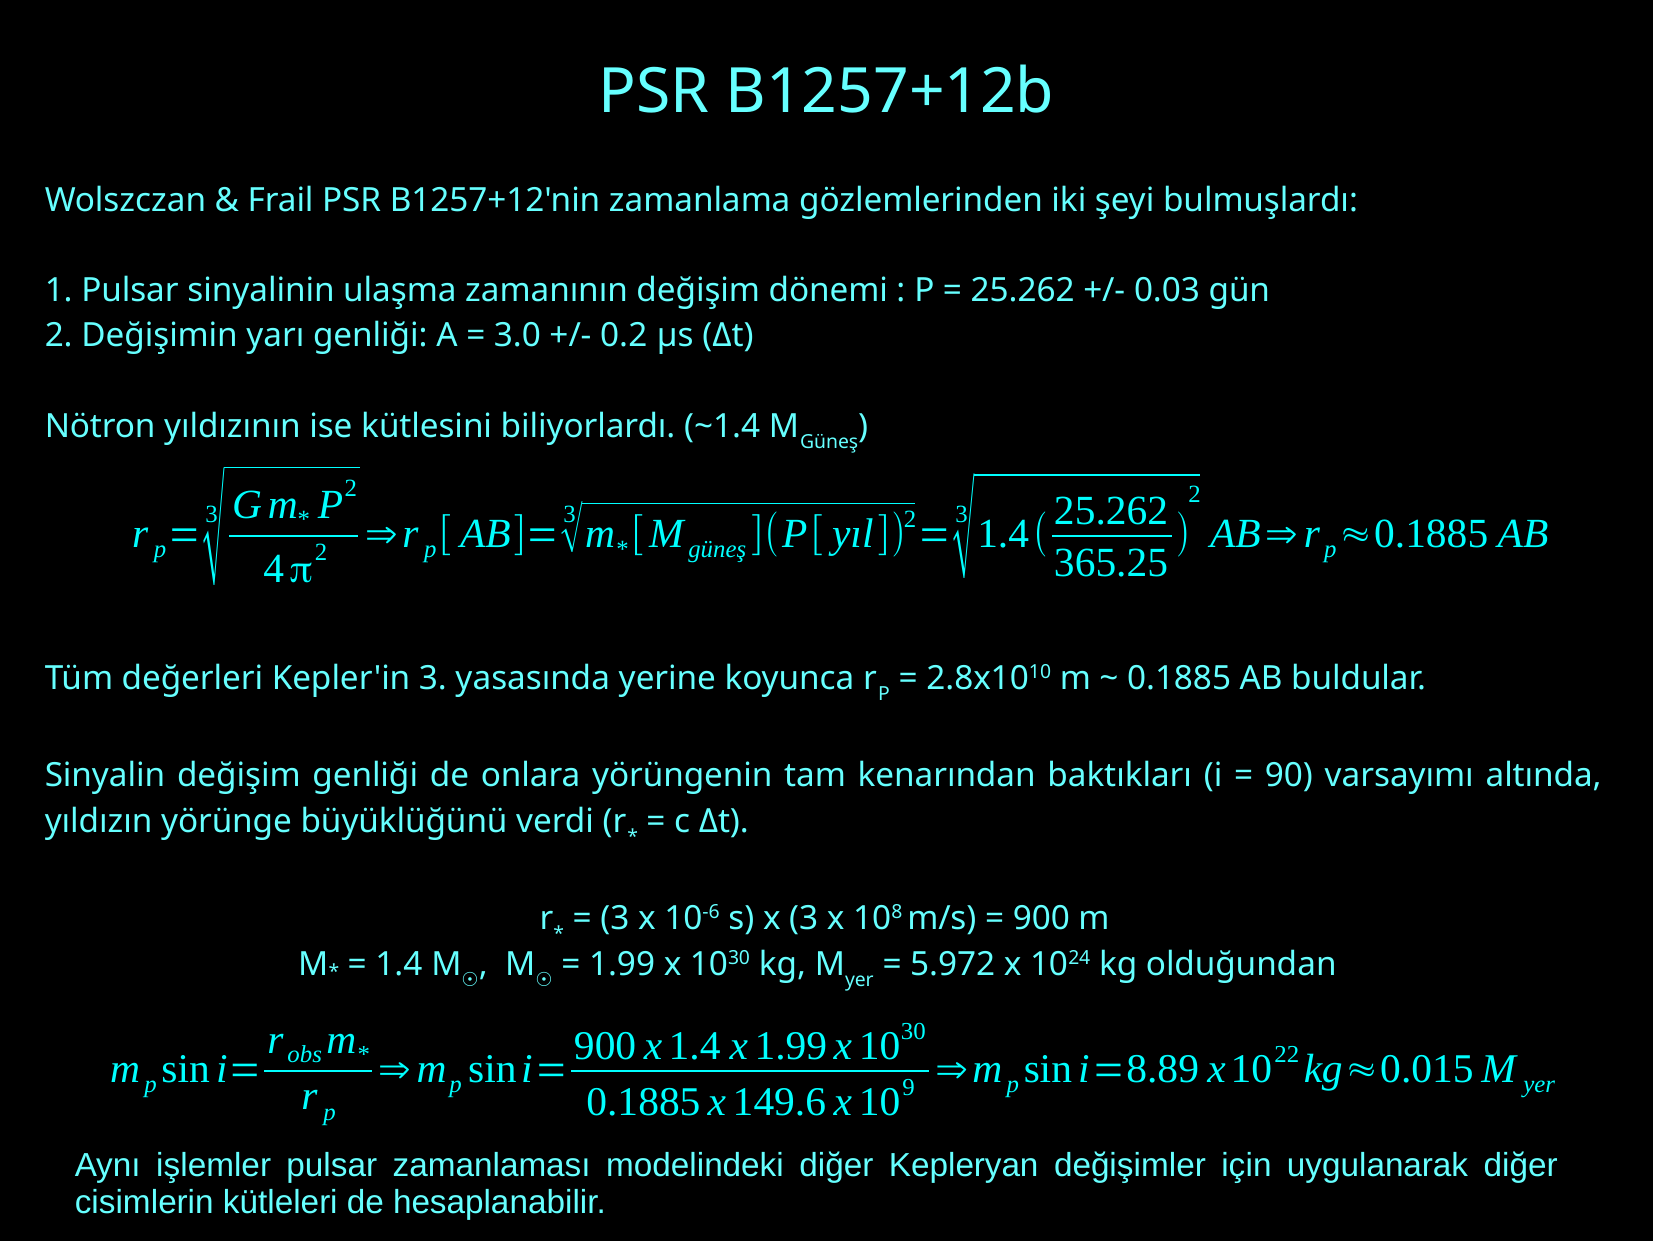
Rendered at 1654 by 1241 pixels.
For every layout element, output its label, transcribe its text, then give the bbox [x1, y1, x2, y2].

chart [125, 465, 1556, 591]
chart [103, 1016, 1563, 1126]
text_box Tüm değerleri Kepler'in 3. yasasında yerine koyunca rP = 2.8x1010 m ~ 0.1885 AB buldular. Sinyalin değişim genliği de onlara yörüngenin tam kenarından baktıkları (i = 90) varsayımı altında, yıldızın yörünge büyüklüğünü verdi (r* = c Δt). r* = (3 x 10-6 s) x (3 x 108 m/s) = 900 m [29, 646, 1620, 934]
text_box Wolszczan & Frail PSR B1257+12'nin zamanlama gözlemlerinden iki şeyi bulmuşlardı: 1. Pulsar sinyalinin ulaşma zamanının değişim dönemi : P = 25.262 +/- 0.03 gün 2. Değişimin yarı genliği: A = 3.0 +/- 0.2 μs (Δt) Nötron yıldızının ise kütlesini biliyorlardı. (~1.4 MGüneş) [29, 168, 1620, 446]
text_box Aynı işlemler pulsar zamanlaması modelindeki diğer Kepleryan değişimler için uygulanarak diğer cisimlerin kütleleri de hesaplanabilir. [60, 1139, 1576, 1229]
text_box M* = 1.4 M☉, M☉ = 1.99 x 1030 kg, Myer = 5.972 x 1024 kg olduğundan [60, 932, 1576, 997]
title PSR B1257+12b [82, 25, 1571, 151]
